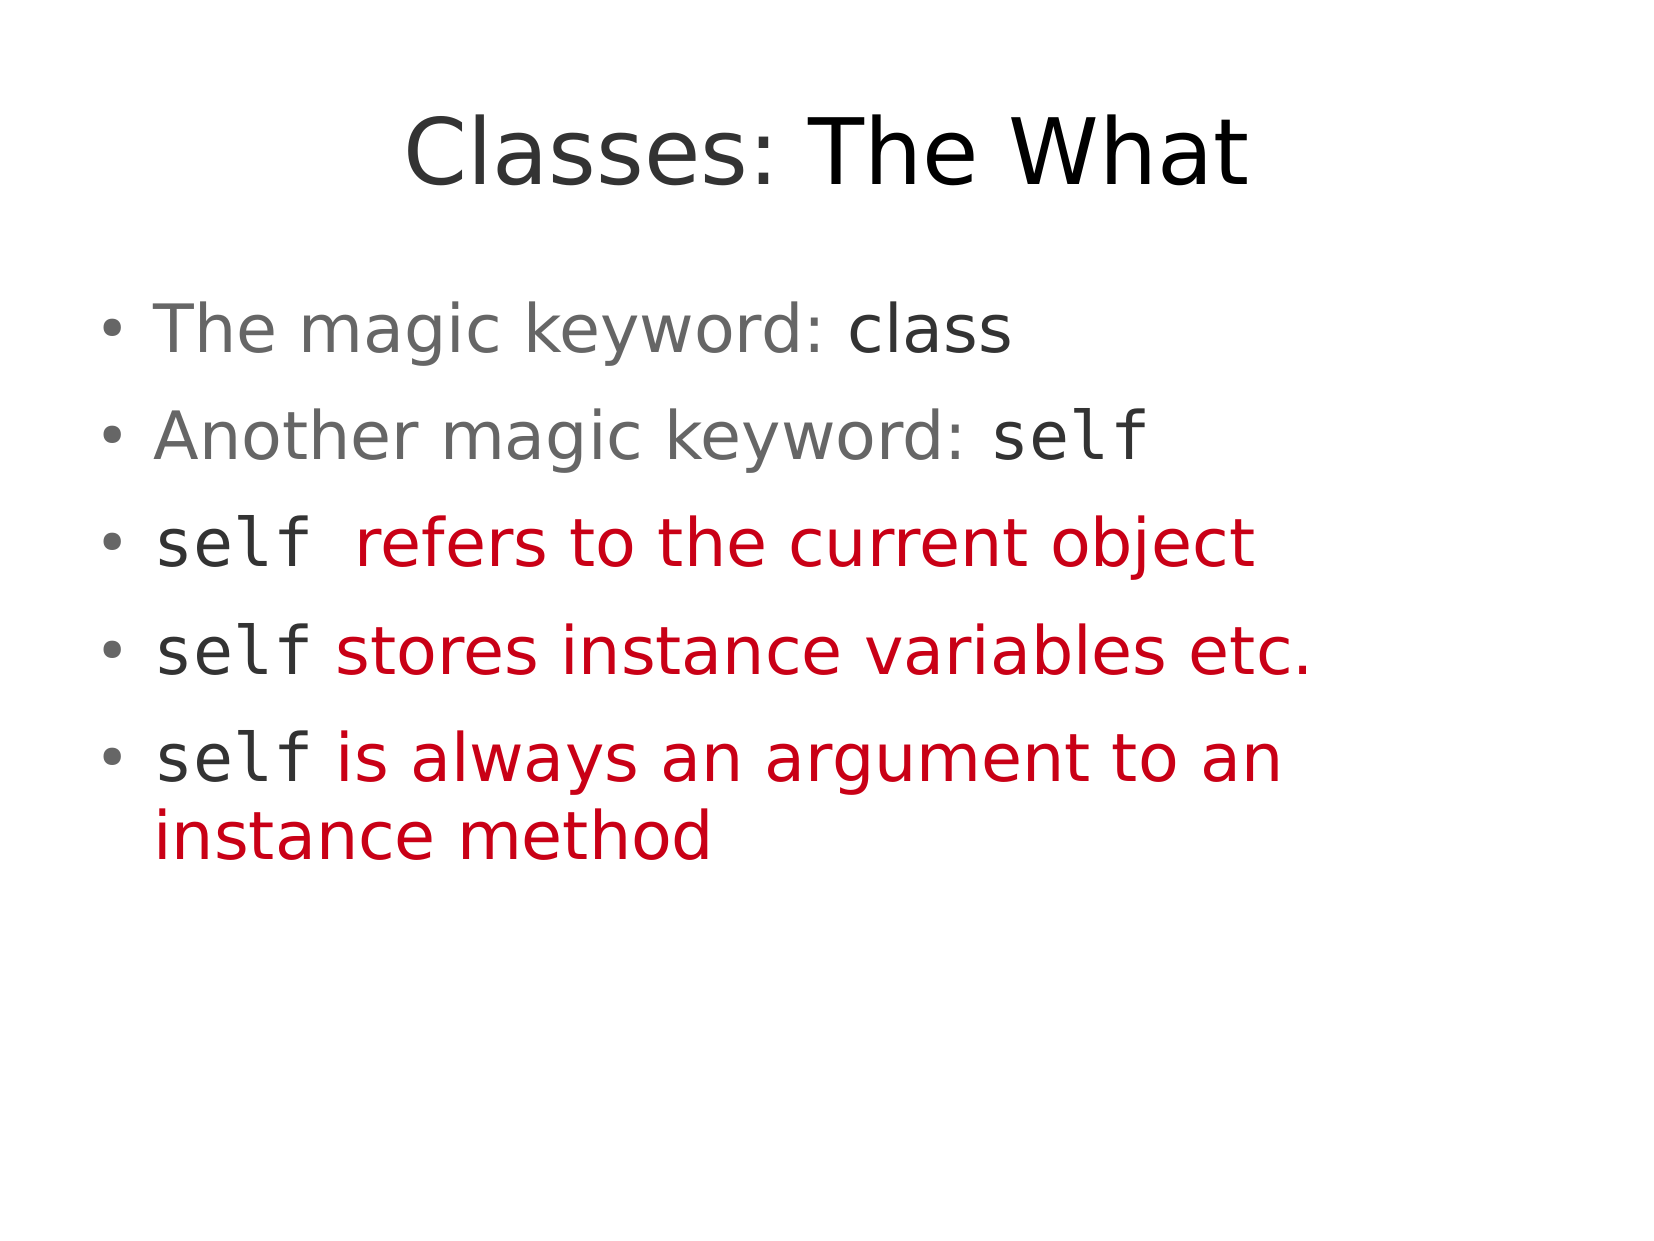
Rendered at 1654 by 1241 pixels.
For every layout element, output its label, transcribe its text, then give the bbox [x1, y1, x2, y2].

title Classes: The What [82, 56, 1571, 250]
list The magic keyword: class Another magic keyword: self self refers to the current object self stores instance variables etc. self is always an argument to an instance method [82, 290, 1571, 1109]
